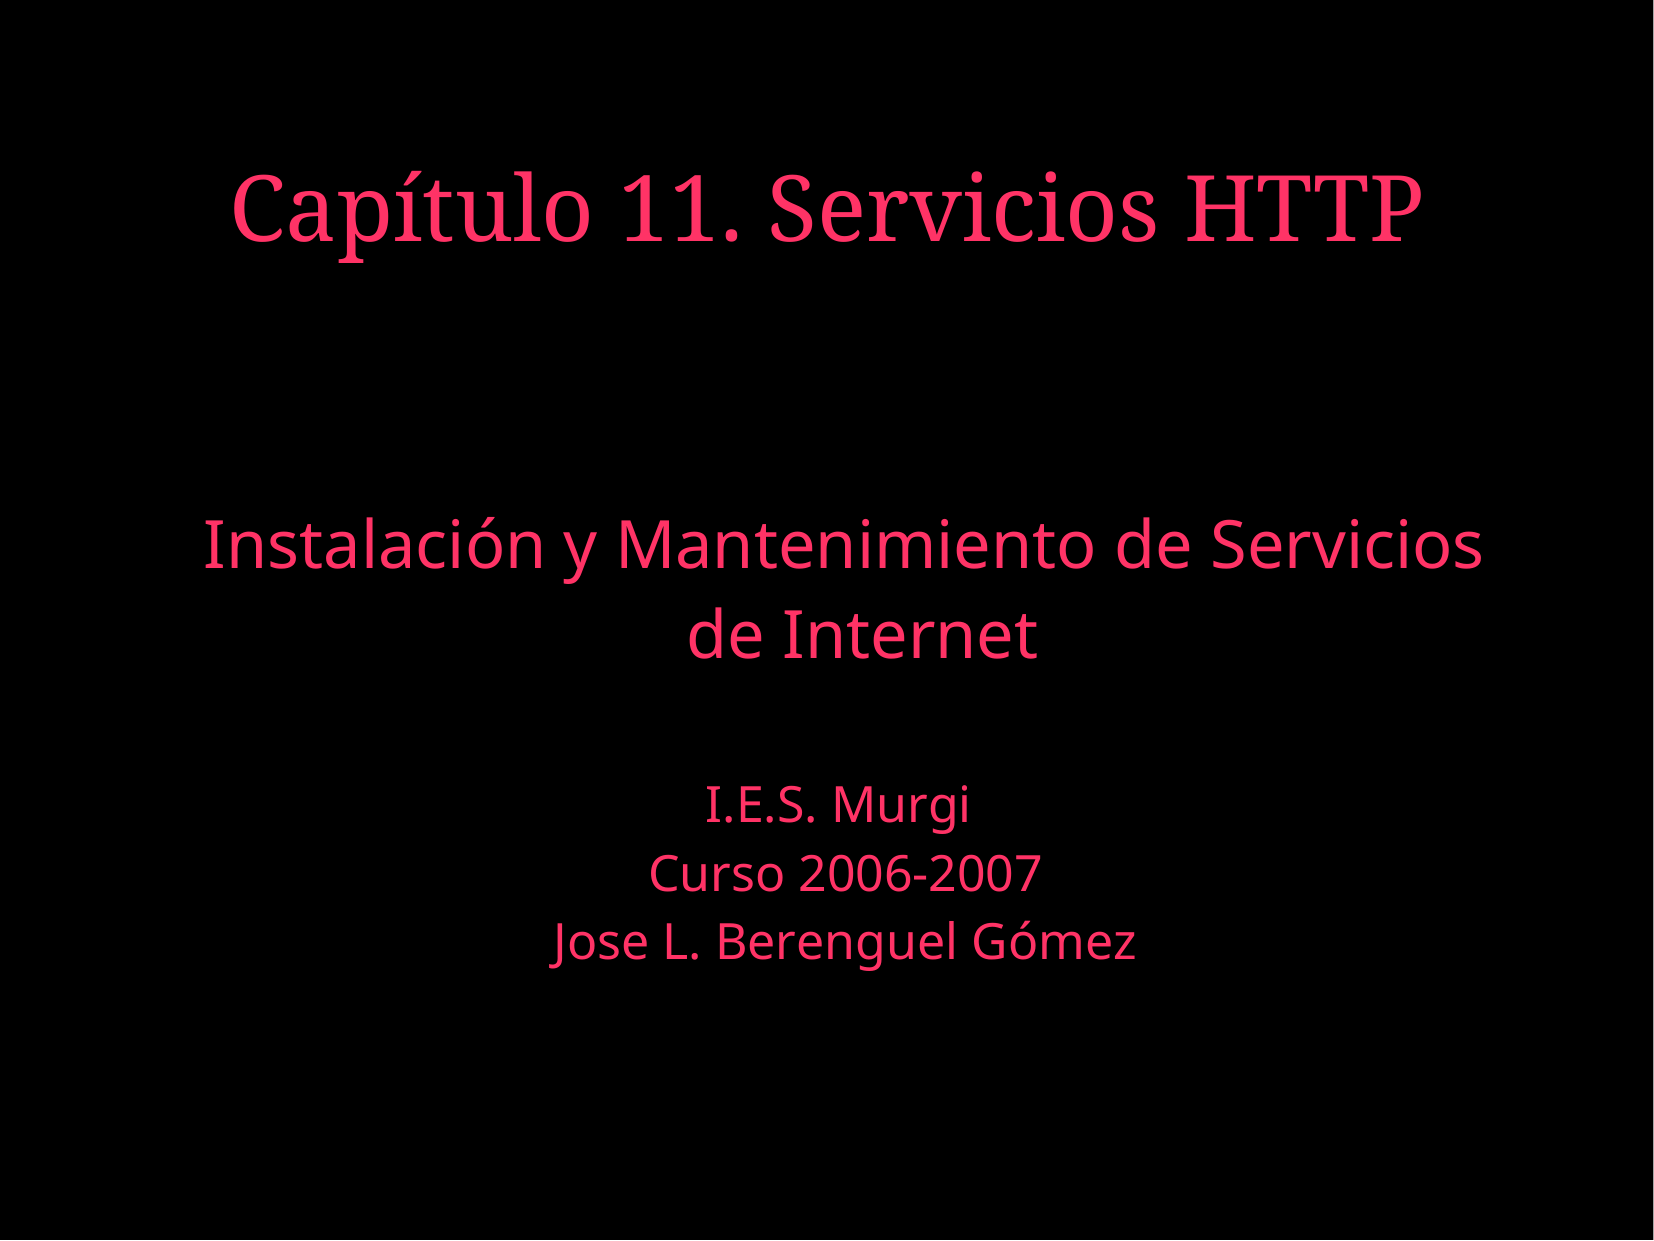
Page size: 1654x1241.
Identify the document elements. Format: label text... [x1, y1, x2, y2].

subtitle Instalación y Mantenimiento de Servicios de Internet I.E.S. Murgi Curso 2006-2007 Jose L. Berenguel Gómez [121, 344, 1534, 1127]
title Capítulo 11. Servicios HTTP [121, 82, 1534, 331]
